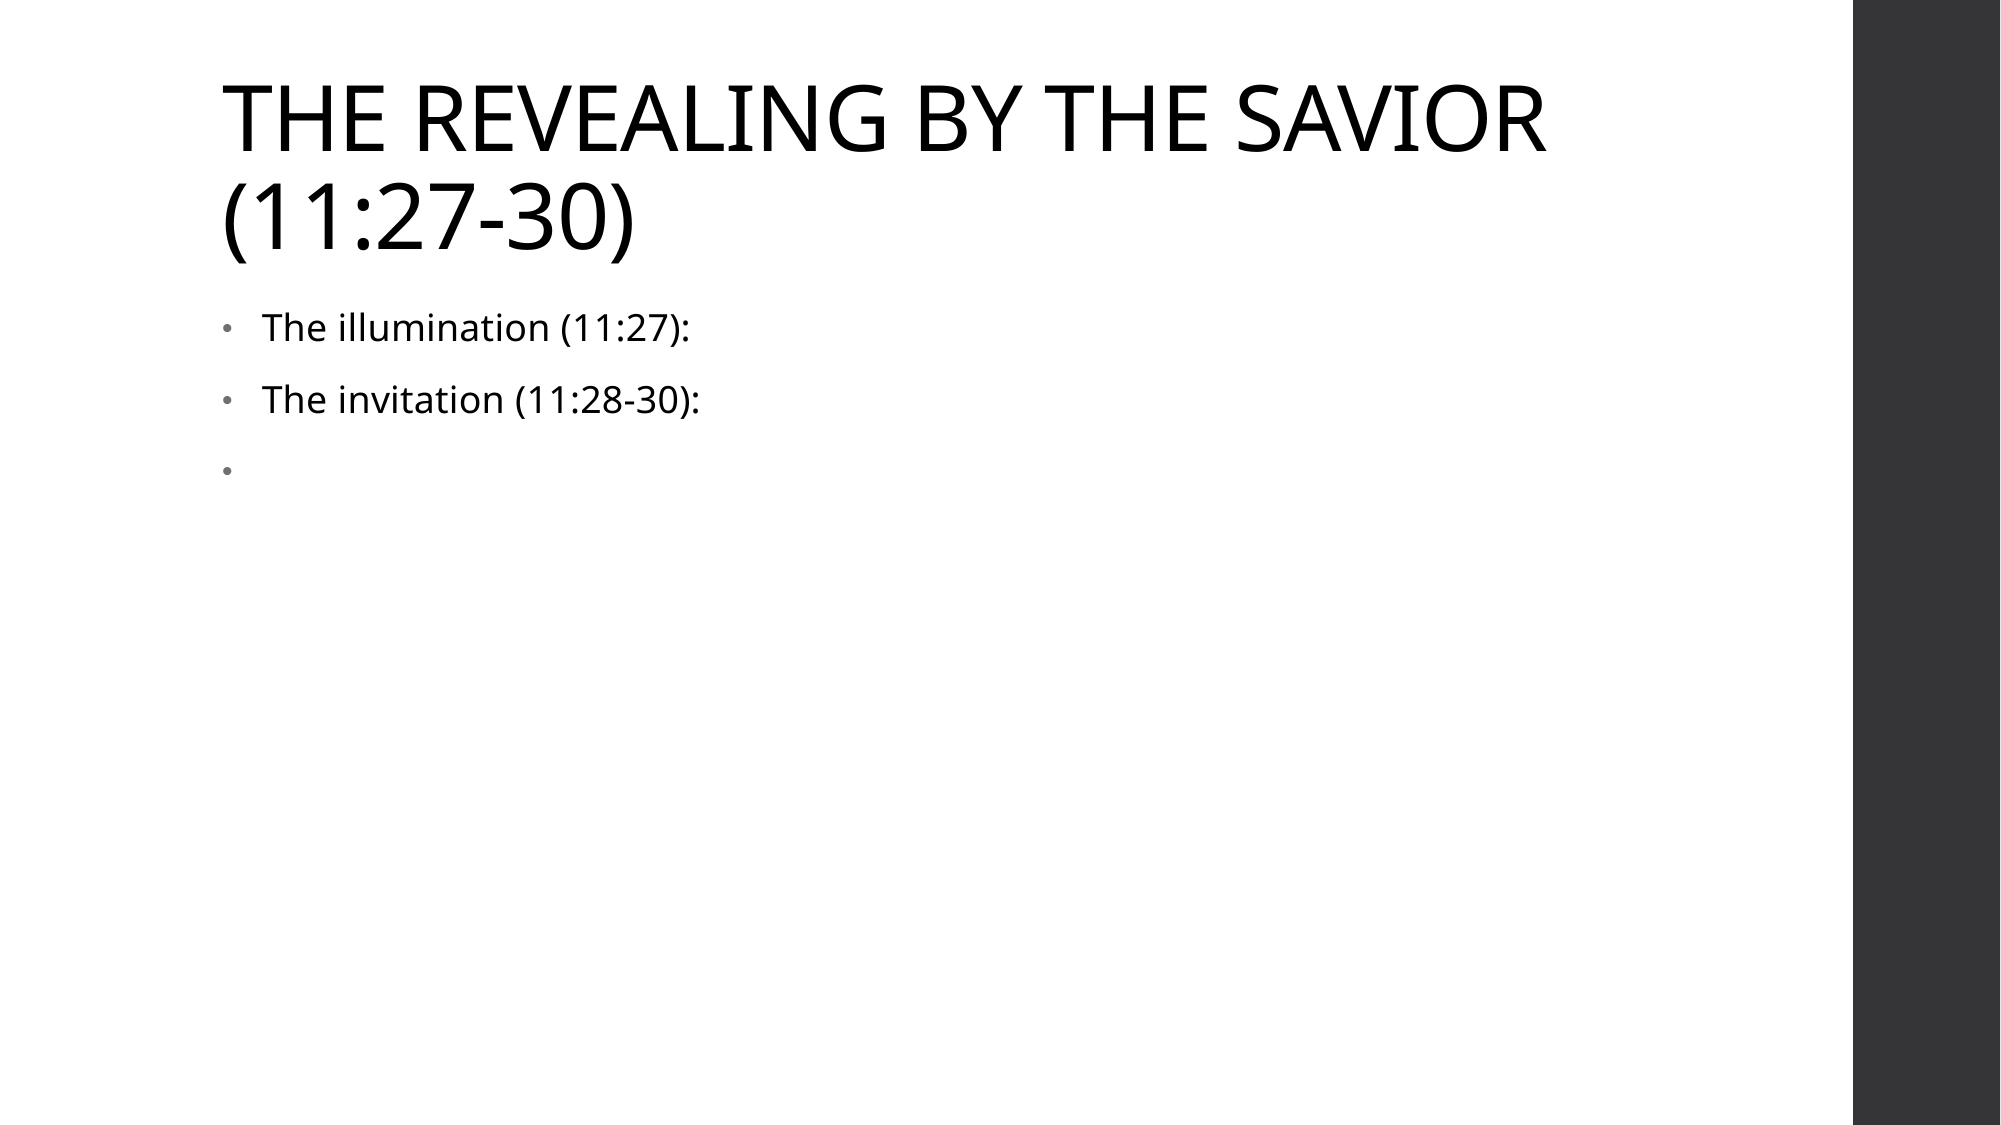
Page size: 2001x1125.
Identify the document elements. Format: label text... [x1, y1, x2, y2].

list The illumination (11:27): The invitation (11:28-30): [206, 299, 1617, 1014]
title THE REVEALING BY THE SAVIOR (11:27-30) [206, 60, 1797, 278]
